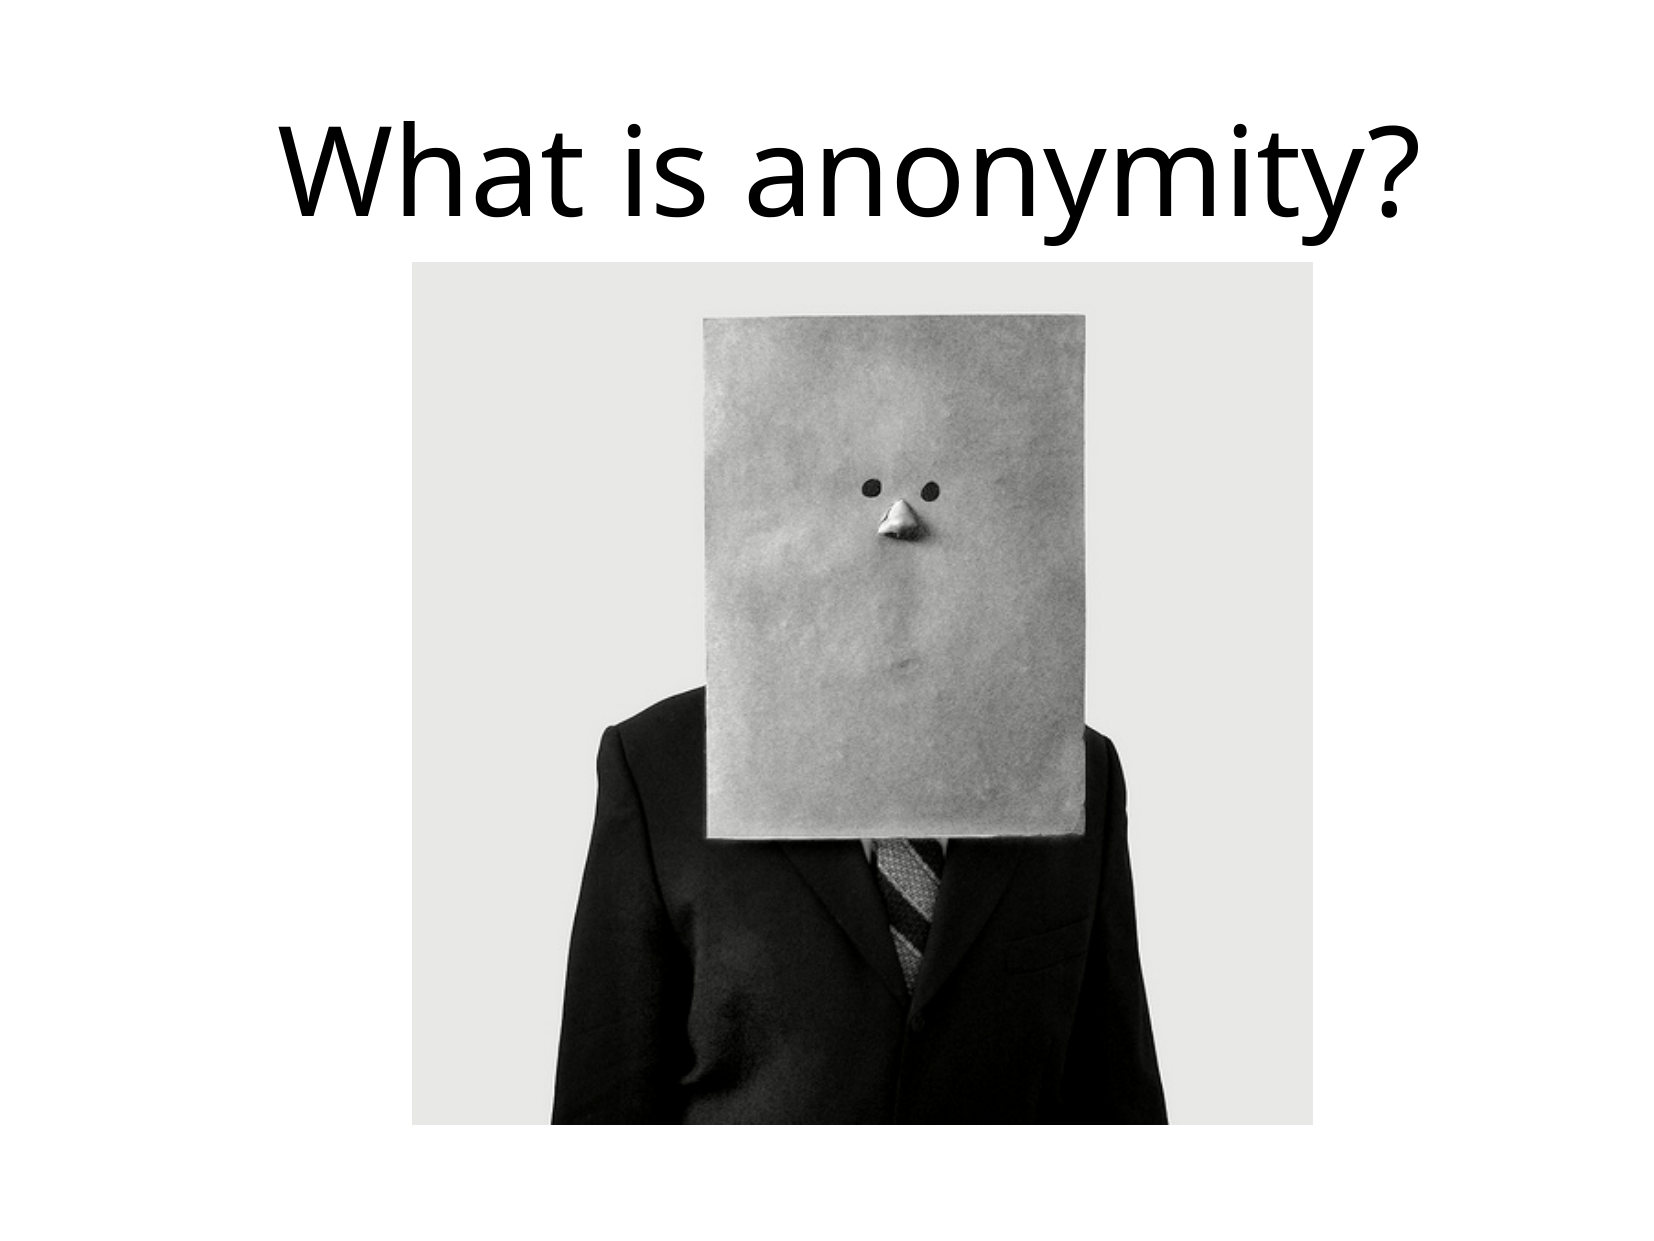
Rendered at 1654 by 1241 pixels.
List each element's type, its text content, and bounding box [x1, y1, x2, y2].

text_box What is anonymity? [262, 75, 1463, 233]
picture [412, 262, 1313, 1126]
